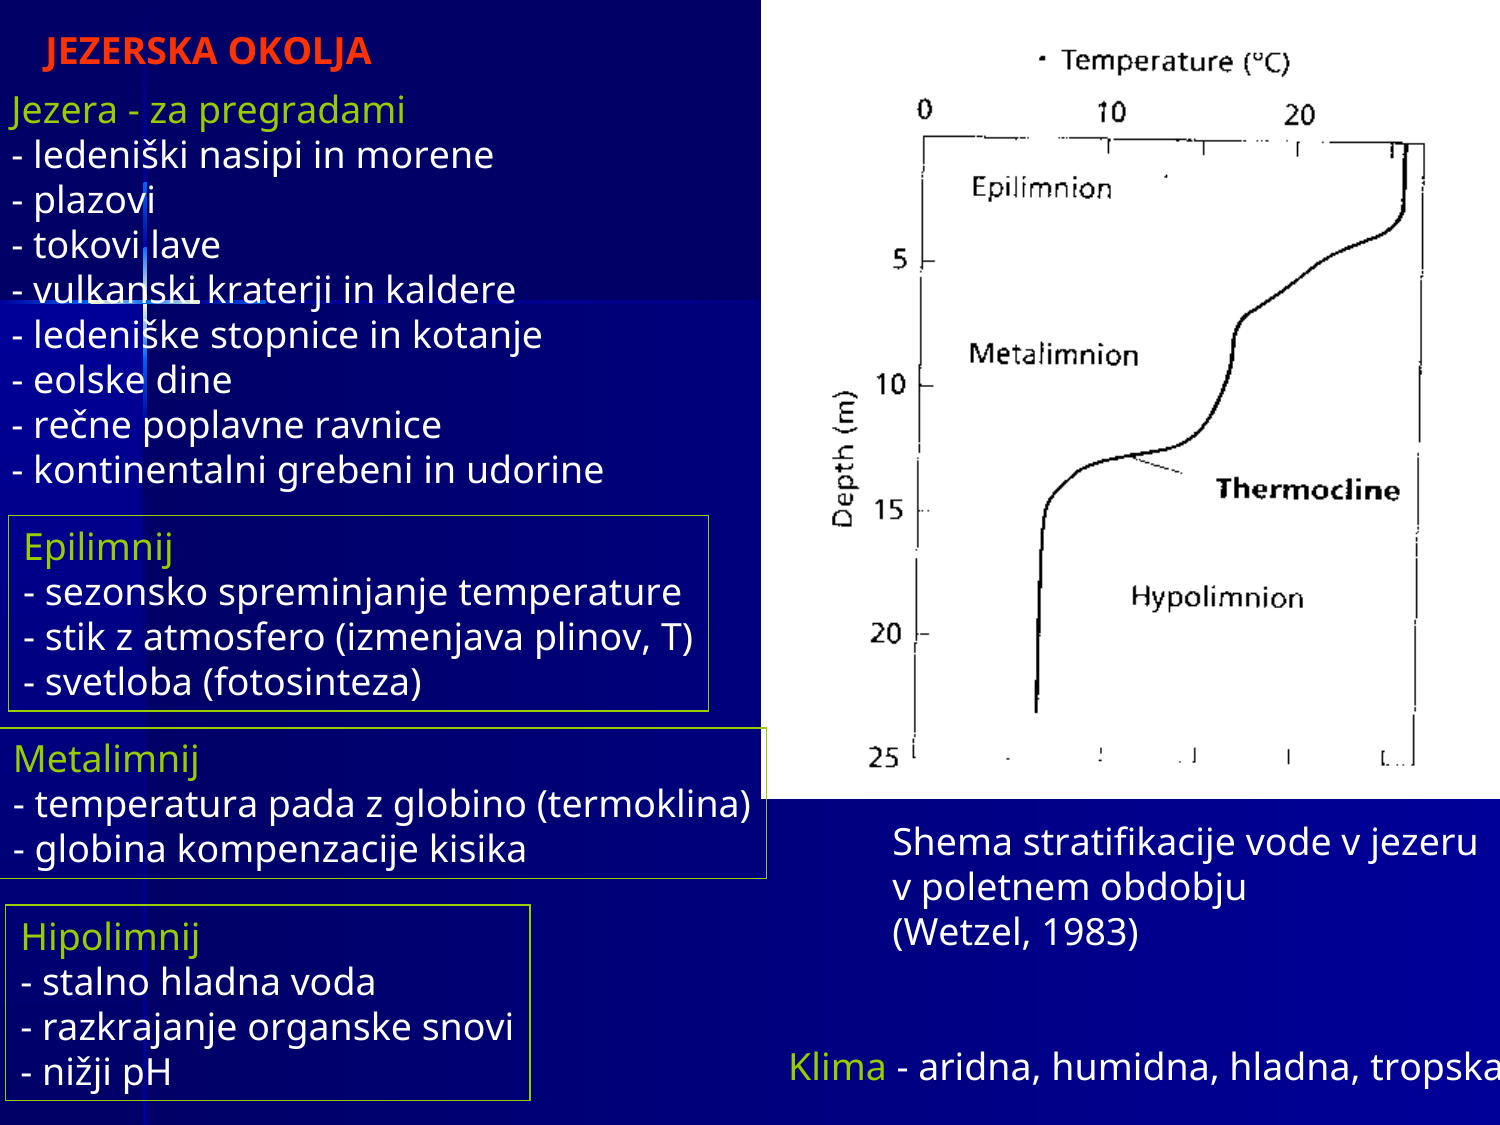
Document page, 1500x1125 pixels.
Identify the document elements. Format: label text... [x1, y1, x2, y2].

picture [761, 0, 1500, 799]
text_box Epilimnij - sezonsko spreminjanje temperature - stik z atmosfero (izmenjava plinov, T) - svetloba (fotosinteza) [8, 515, 709, 711]
text_box Jezera - za pregradami - ledeniški nasipi in morene - plazovi - tokovi lave - vulkanski kraterji in kaldere - ledeniške stopnice in kotanje - eolske dine - rečne poplavne ravnice - kontinentalni grebeni in udorine [0, 78, 621, 499]
text_box Hipolimnij - stalno hladna voda - razkrajanje organske snovi - nižji pH [5, 904, 530, 1101]
text_box Klima - aridna, humidna, hladna, tropska [773, 1034, 1500, 1096]
text_box Metalimnij - temperatura pada z globino (termoklina) - globina kompenzacije kisika [0, 727, 767, 879]
text_box Shema stratifikacije vode v jezeru v poletnem obdobju (Wetzel, 1983) [877, 810, 1495, 962]
text_box JEZERSKA OKOLJA [30, 18, 388, 78]
